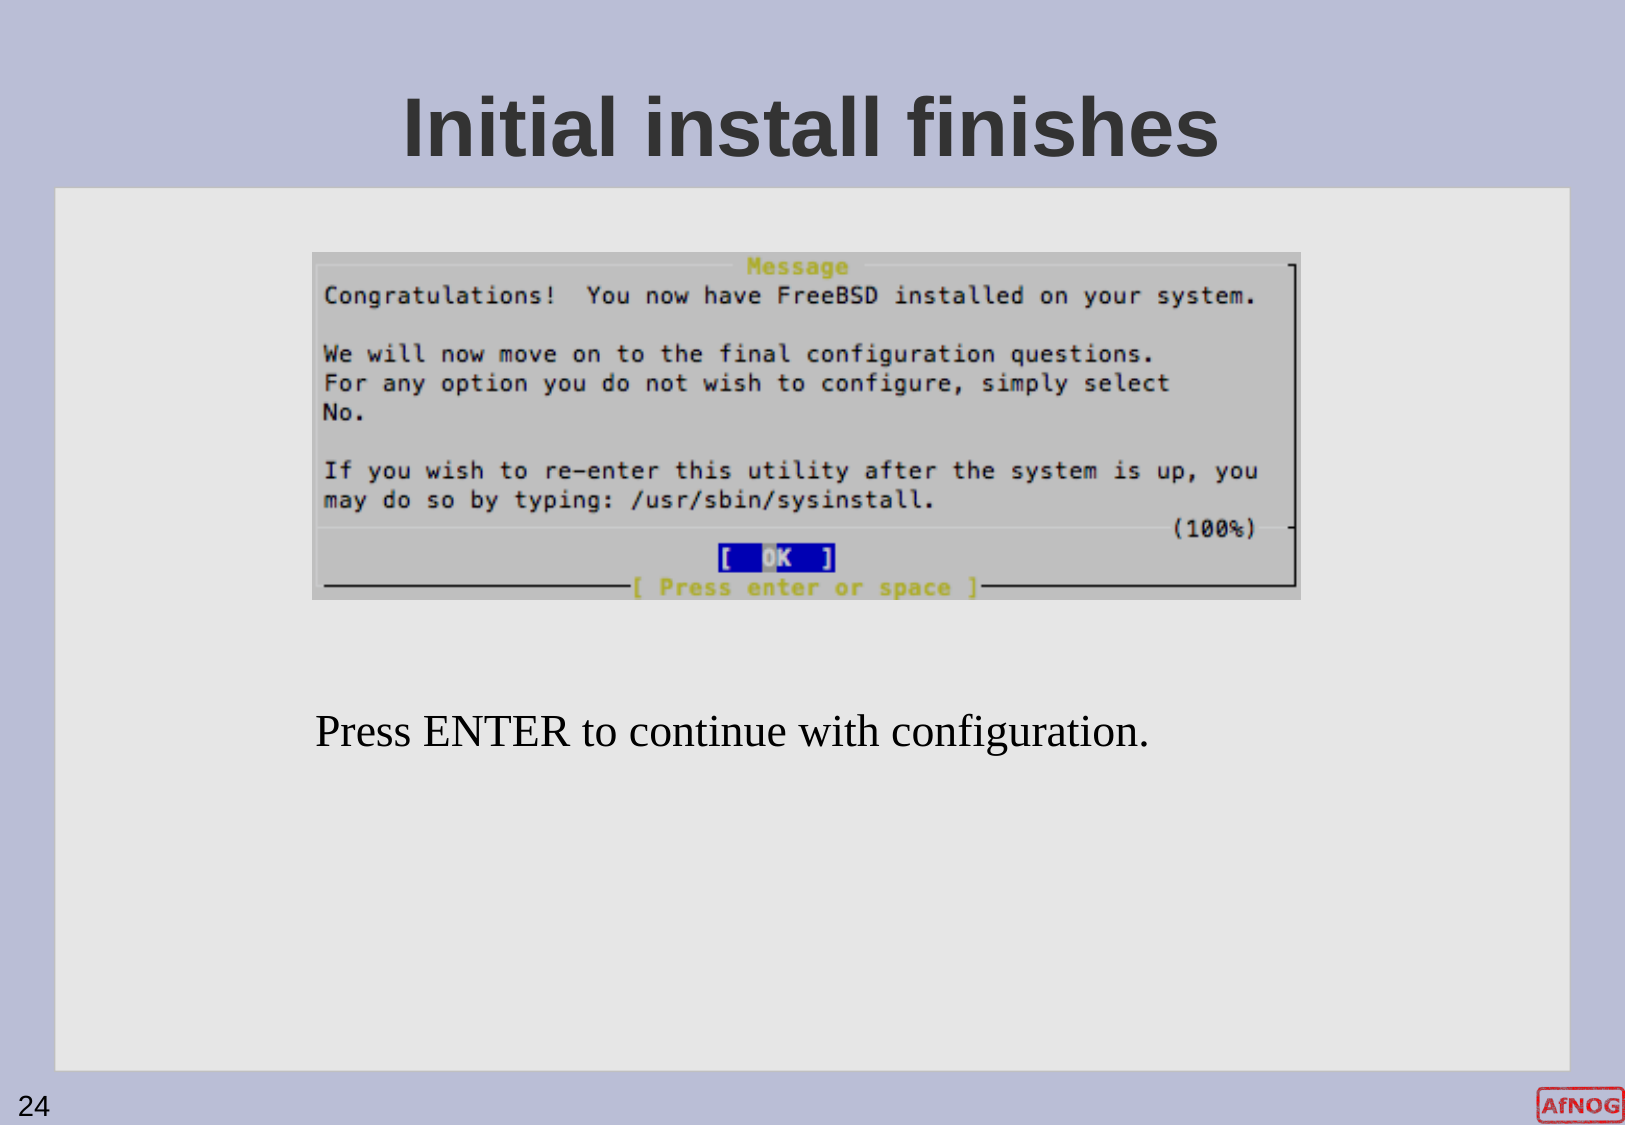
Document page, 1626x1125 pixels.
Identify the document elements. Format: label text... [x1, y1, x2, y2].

picture [1535, 1085, 1626, 1125]
text_box Press ENTER to continue with configuration. [300, 699, 1313, 765]
text_box Initial install finishes [54, 44, 1570, 214]
picture [312, 252, 1301, 601]
